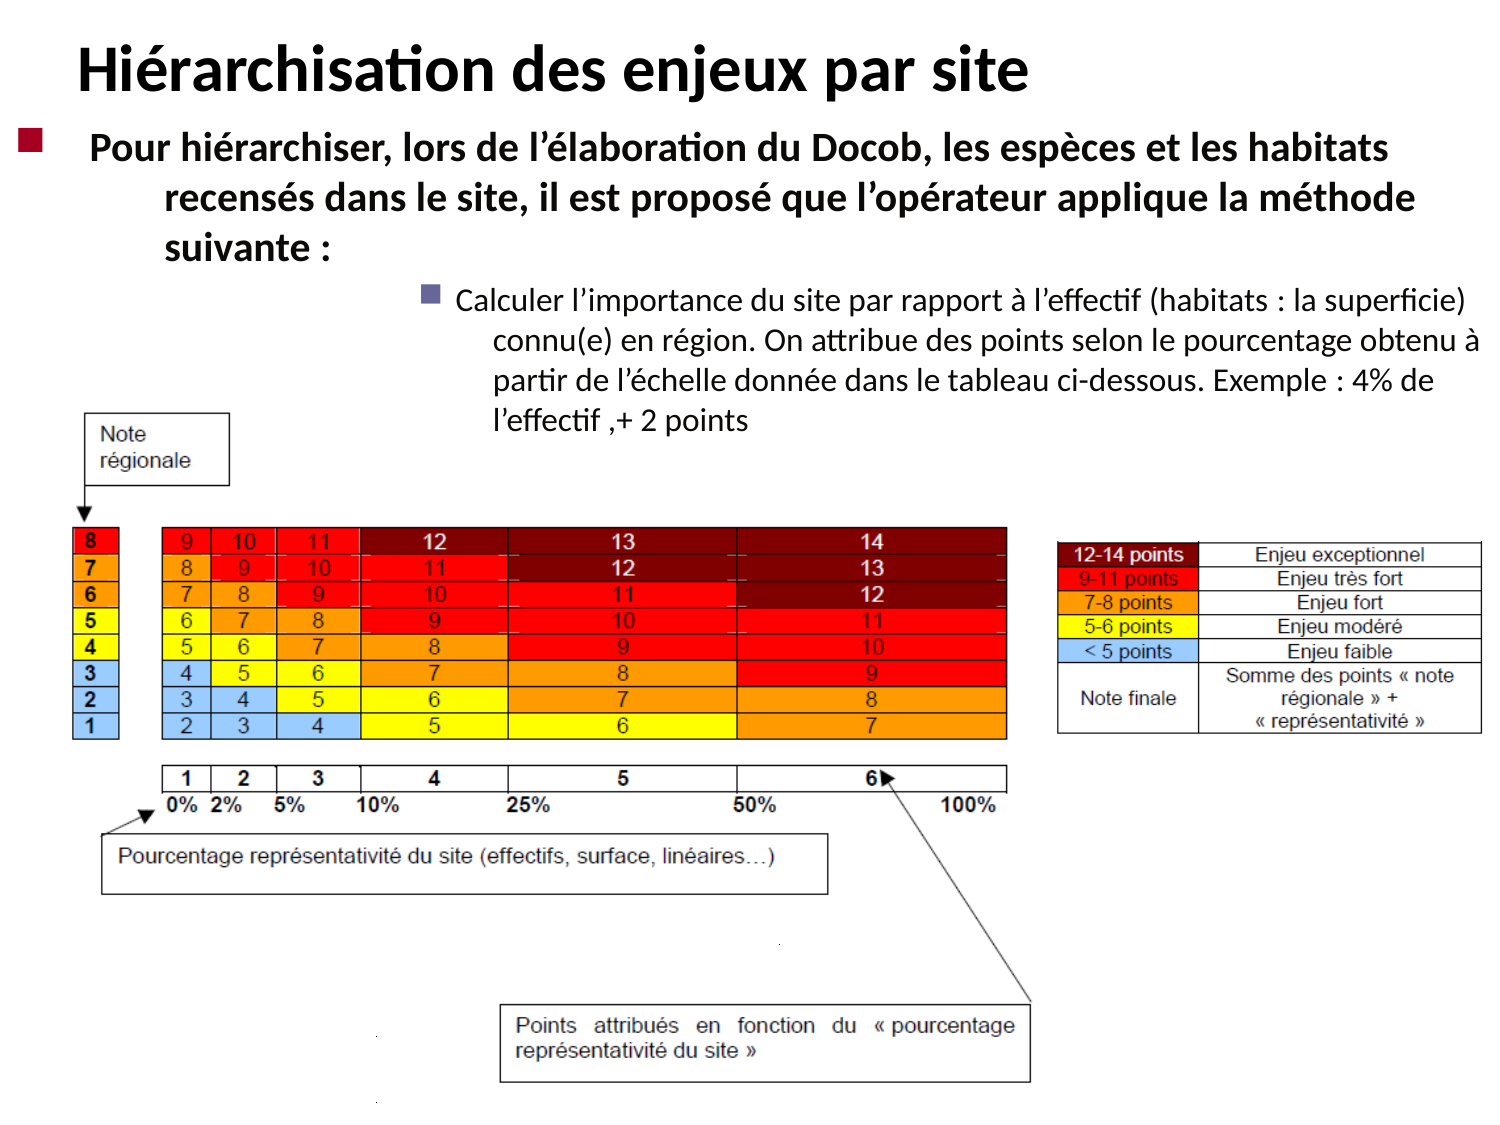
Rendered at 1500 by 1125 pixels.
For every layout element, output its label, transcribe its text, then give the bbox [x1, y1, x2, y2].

text_box Pour hiérarchiser, lors de l’élaboration du Docob, les espèces et les habitats recensés dans le site, il est proposé que l’opérateur applique la méthode suivante : Calculer l’importance du site par rapport à l’effectif (habitats : la superficie) connu(e) en région. On attribue des points selon le pourcentage obtenu à partir de l’échelle donnée dans le tableau ci-dessous. Exemple : 4% de l’effectif ,+ 2 points [0, 112, 1500, 440]
text_box Hiérarchisation des enjeux par site [62, 0, 1463, 112]
picture [50, 440, 1500, 1102]
